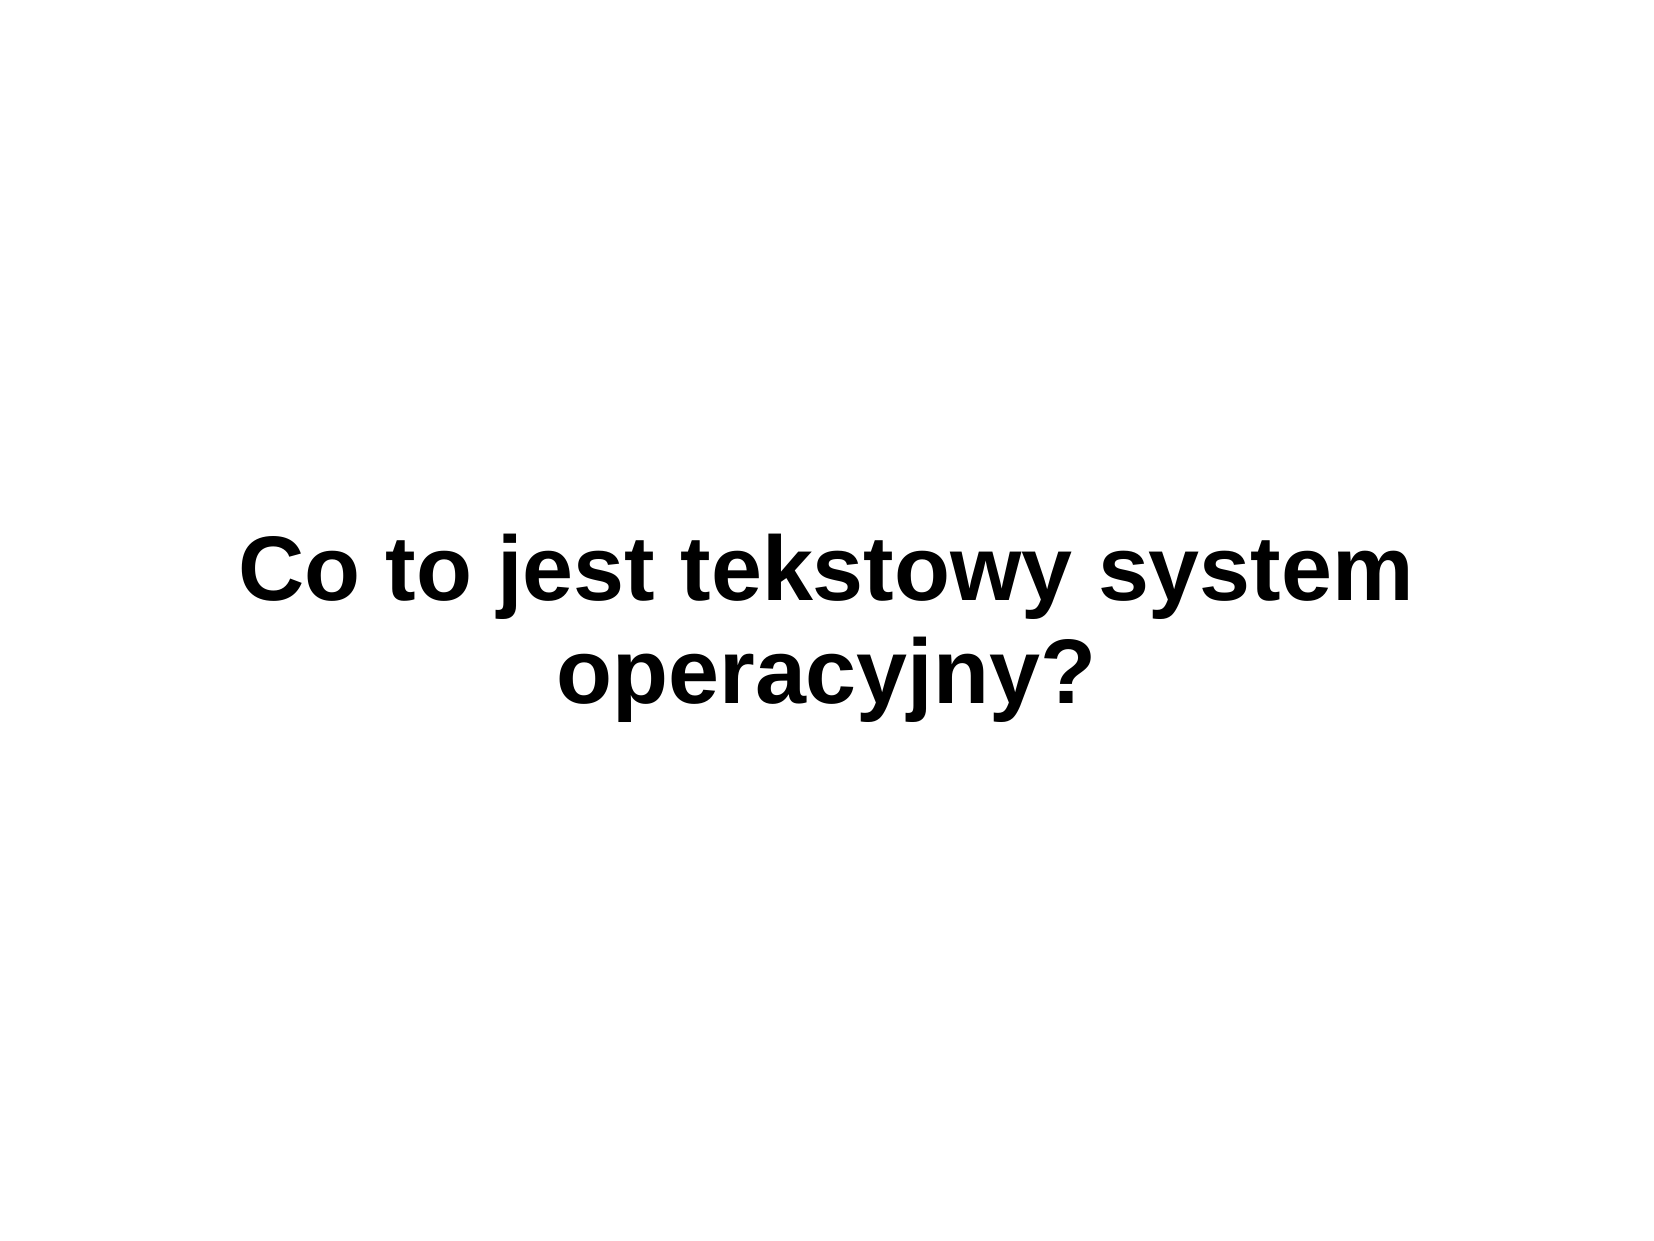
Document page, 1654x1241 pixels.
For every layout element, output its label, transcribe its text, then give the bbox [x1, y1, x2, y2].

title Co to jest tekstowy system operacyjny? [82, 516, 1571, 724]
